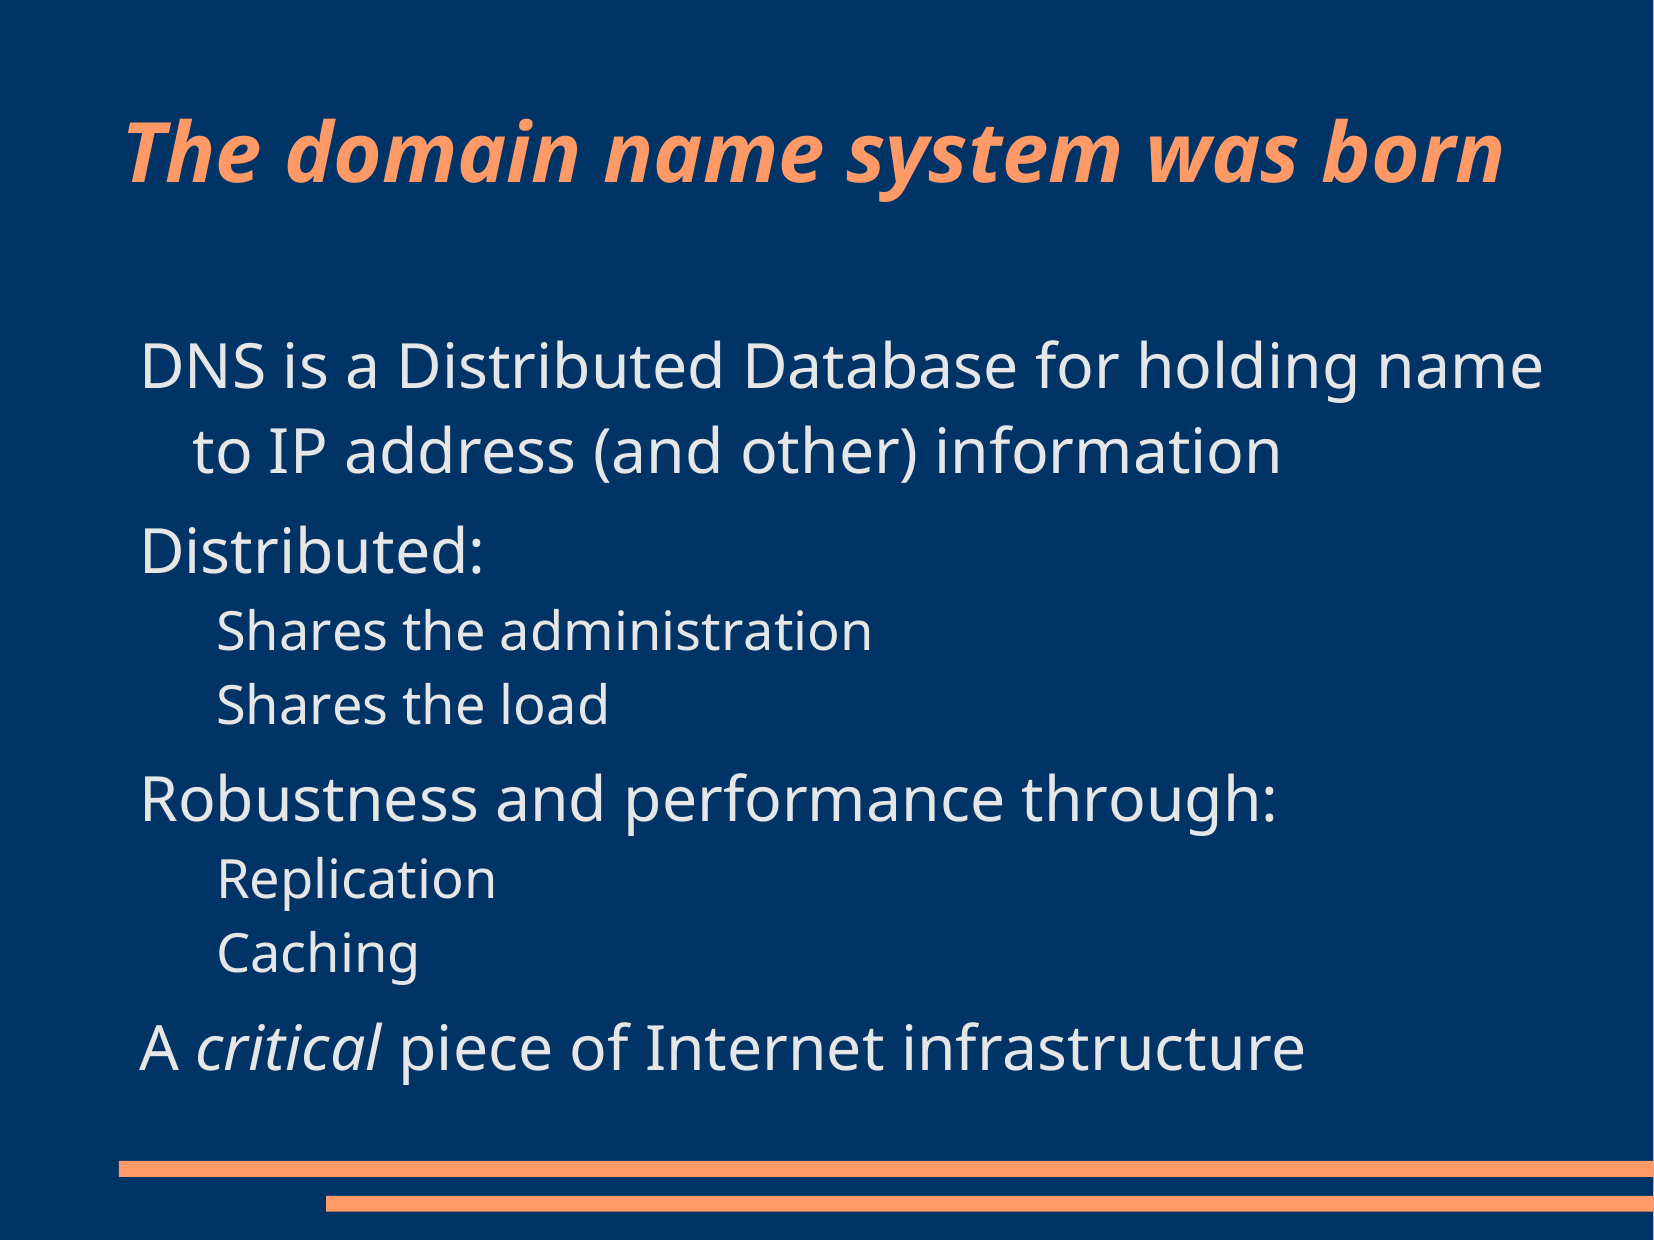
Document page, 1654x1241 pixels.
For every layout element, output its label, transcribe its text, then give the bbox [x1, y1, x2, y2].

list DNS is a Distributed Database for holding name to IP address (and other) information Distributed: Shares the administration Shares the load Robustness and performance through: Replication Caching A critical piece of Internet infrastructure [121, 322, 1561, 1133]
title The domain name system was born [121, 46, 1534, 254]
